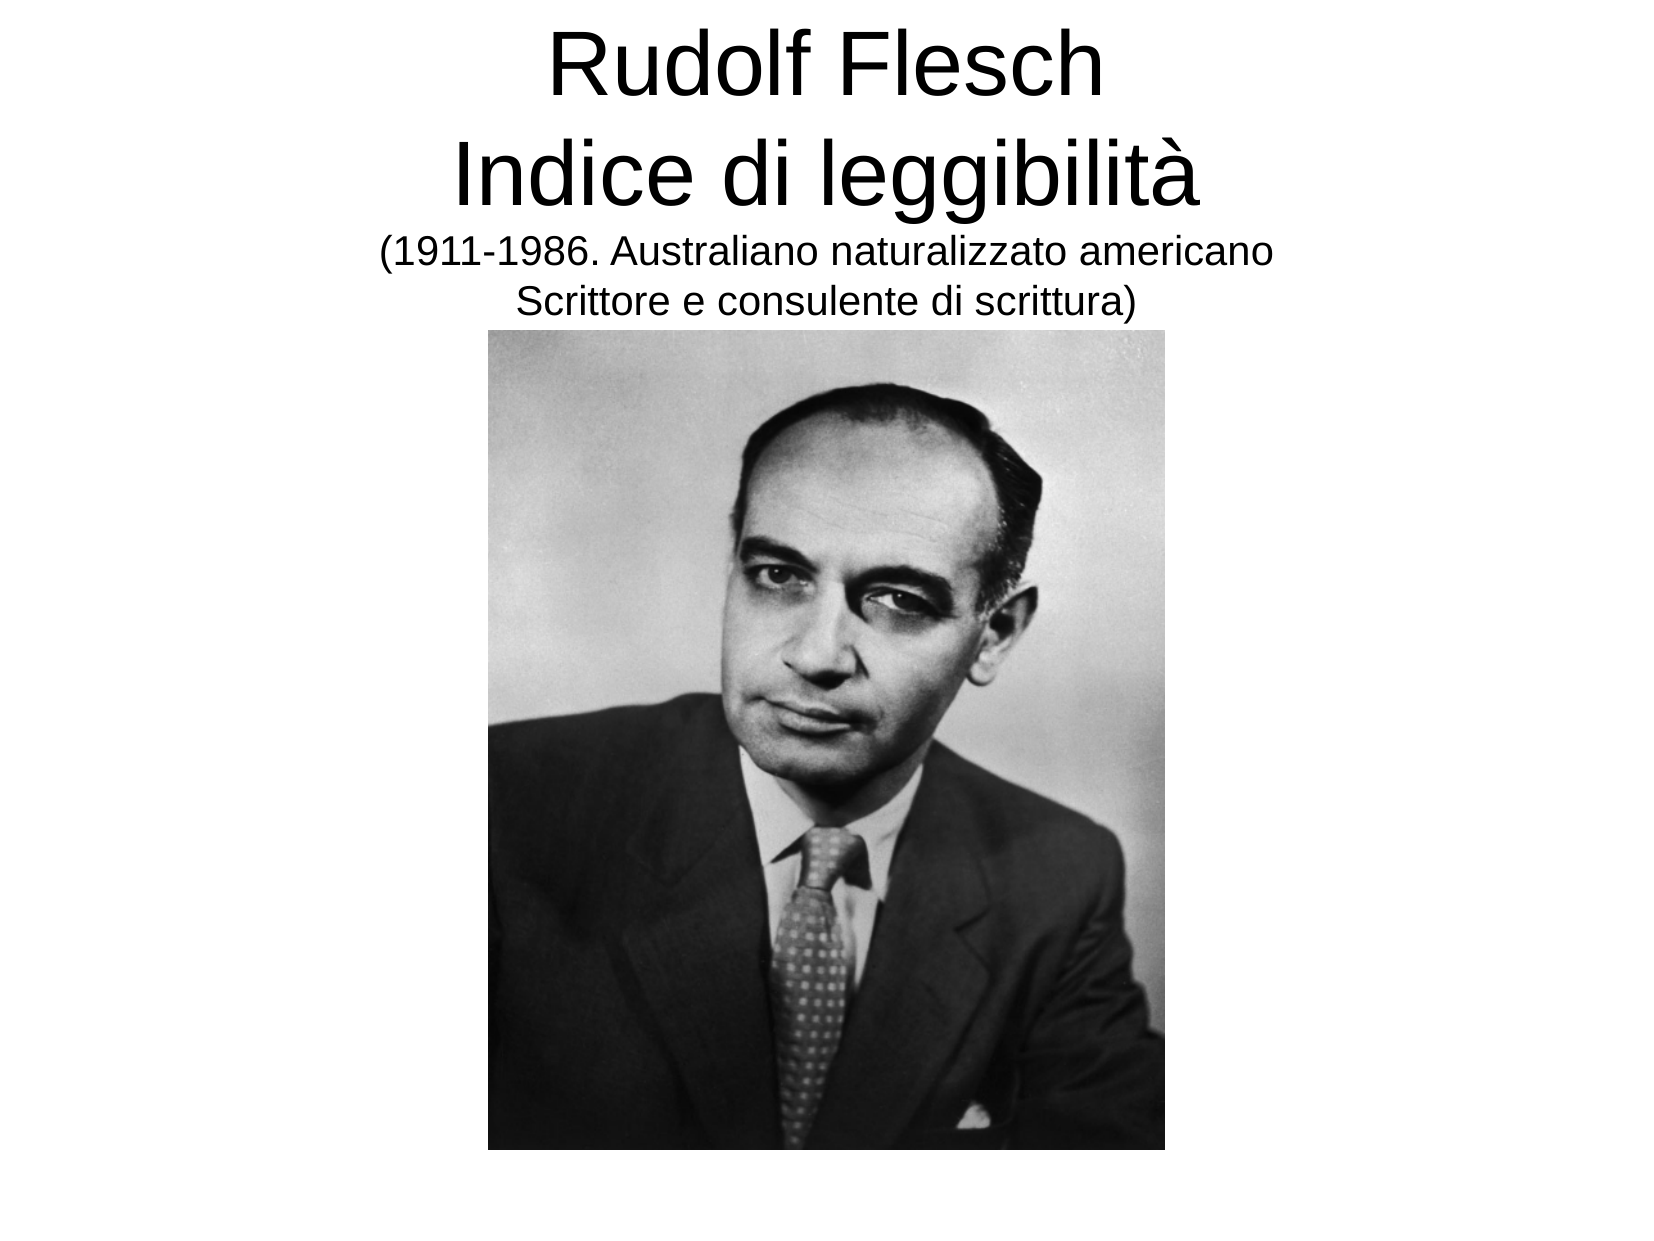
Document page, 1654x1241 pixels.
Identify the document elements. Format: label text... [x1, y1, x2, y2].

picture [488, 330, 1165, 1150]
title Rudolf Flesch Indice di leggibilità (1911-1986. Australiano naturalizzato americano Scrittore e consulente di scrittura) [82, 3, 1571, 303]
